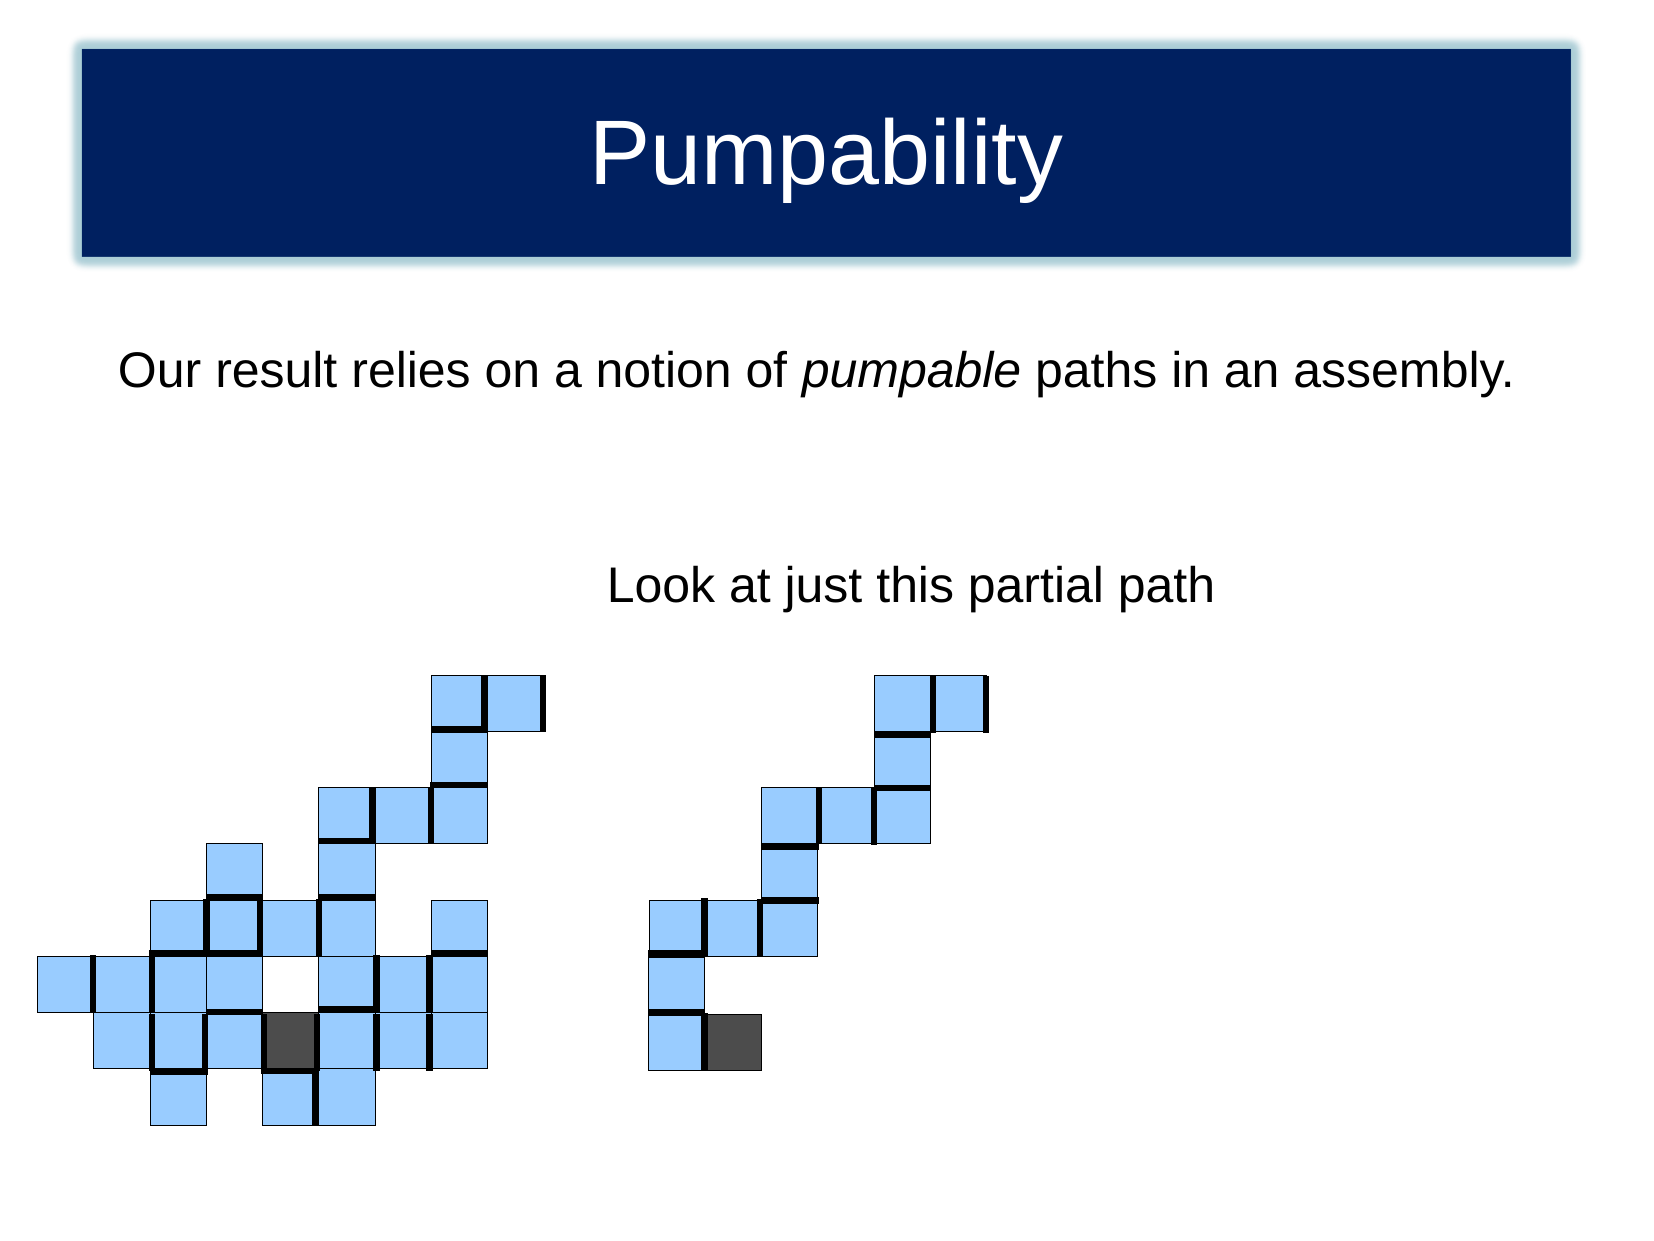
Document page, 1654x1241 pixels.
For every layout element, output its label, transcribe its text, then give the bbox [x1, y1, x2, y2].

text_box Our result relies on a notion of pumpable paths in an assembly. [103, 334, 1530, 406]
text_box [648, 675, 989, 1071]
text_box Look at just this partial path [592, 549, 1231, 621]
text_box Pumpability [82, 49, 1571, 257]
text_box [37, 675, 546, 1126]
picture [61, 28, 1592, 278]
